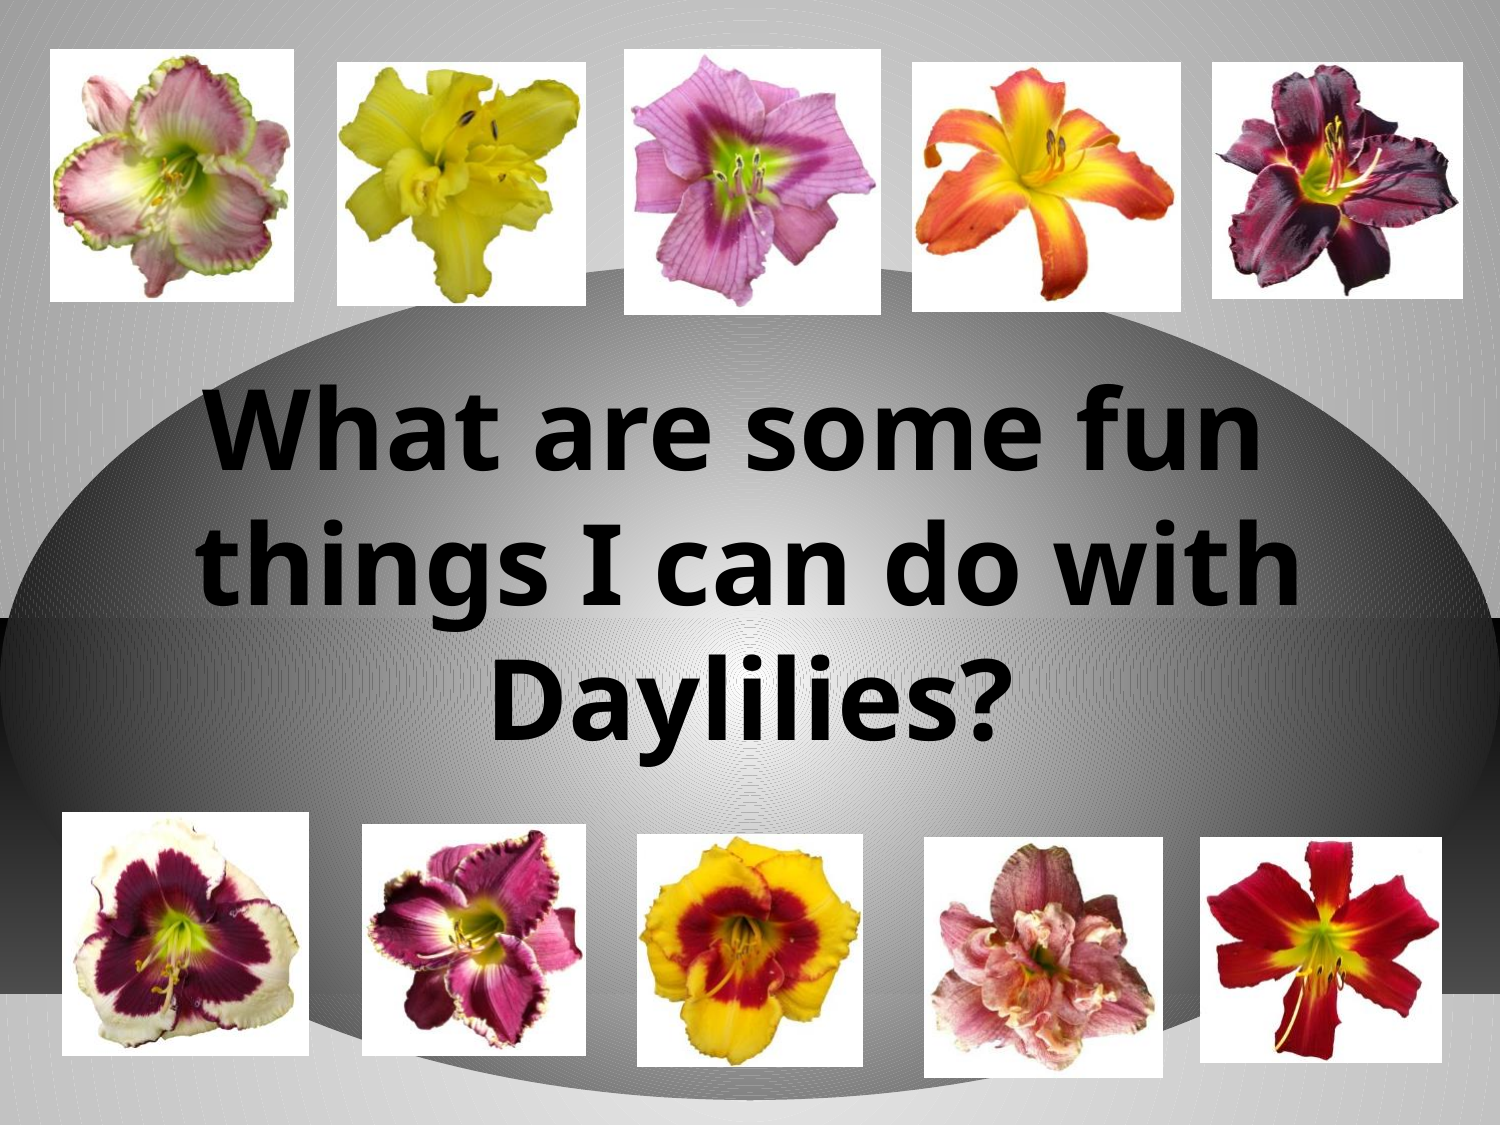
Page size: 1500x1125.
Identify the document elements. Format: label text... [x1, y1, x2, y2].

picture [337, 62, 586, 306]
picture [62, 812, 309, 1056]
picture [50, 50, 294, 302]
picture [1200, 837, 1442, 1063]
picture [624, 50, 881, 315]
text_box What are some fun things I can do with Daylilies? [113, 350, 1388, 770]
picture [924, 837, 1163, 1078]
picture [362, 825, 586, 1056]
picture [912, 62, 1181, 312]
picture [1212, 62, 1463, 299]
picture [637, 834, 863, 1067]
